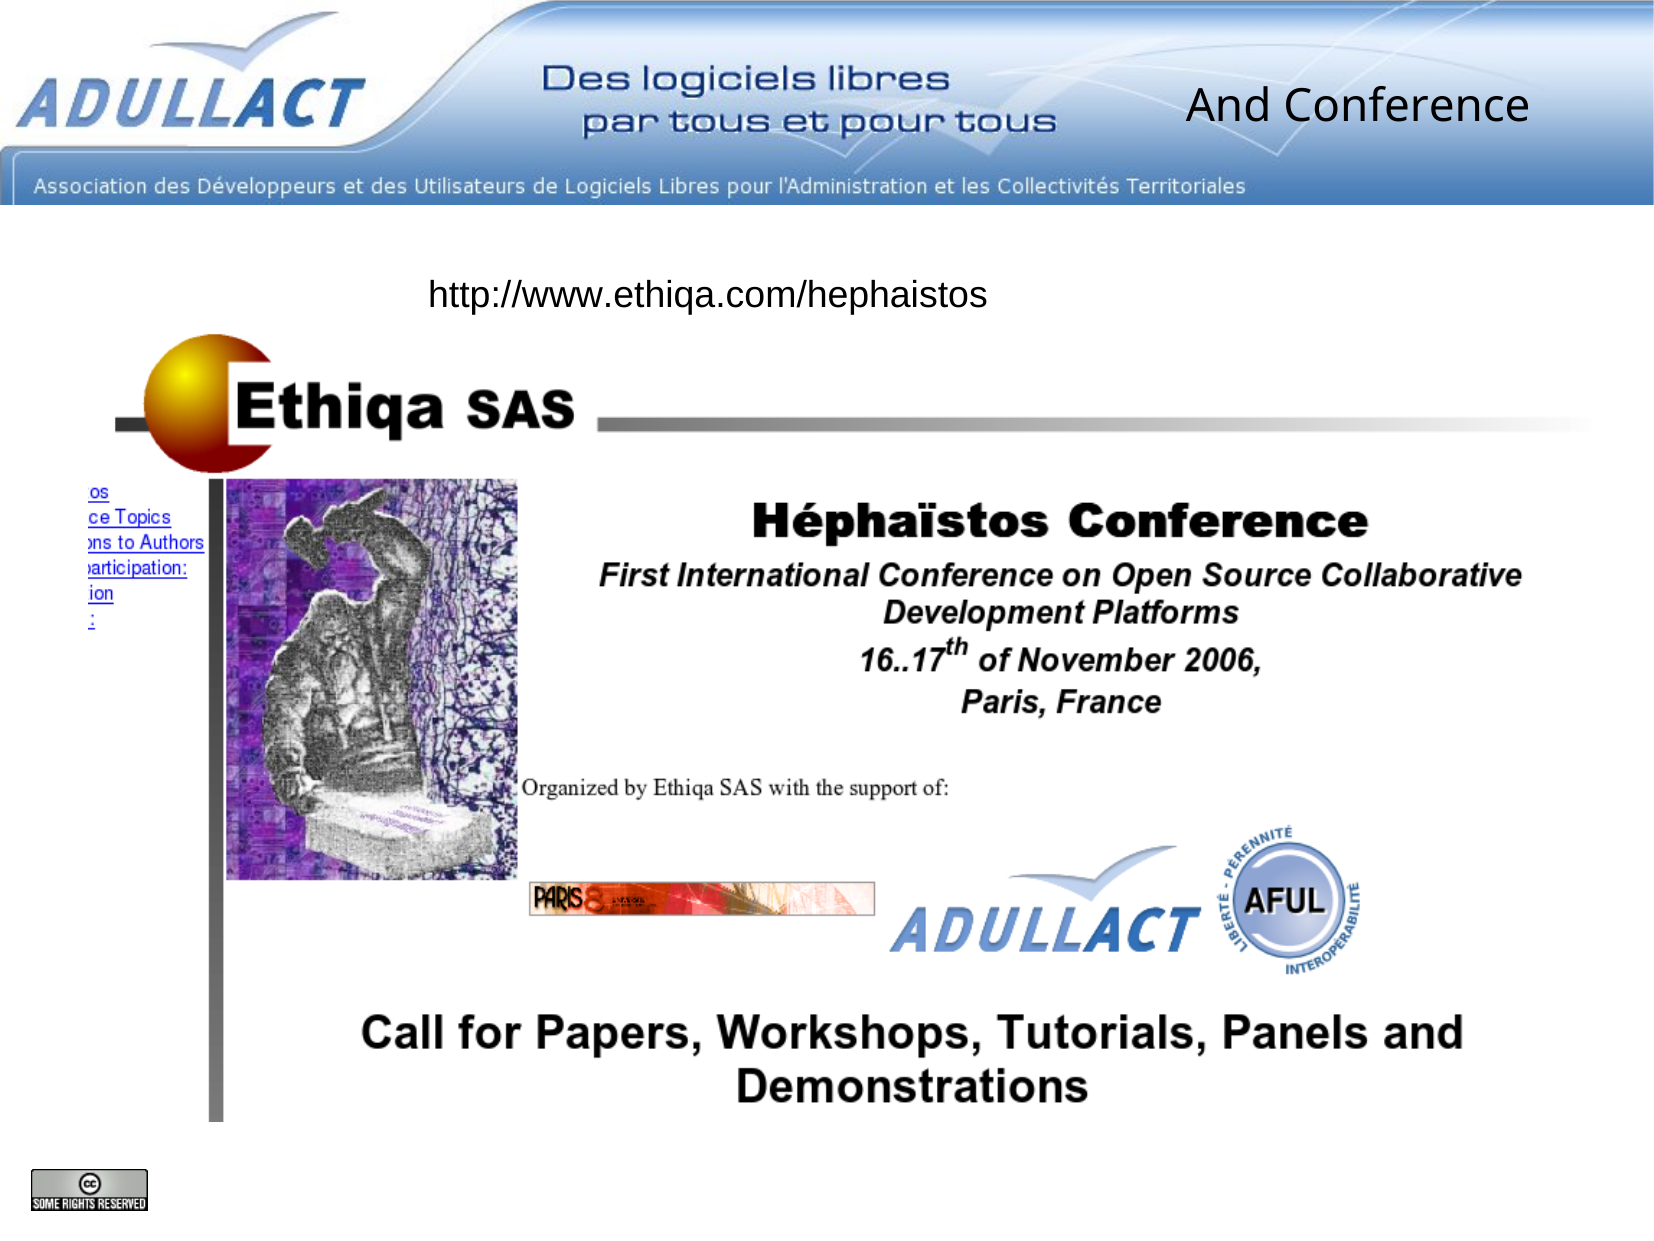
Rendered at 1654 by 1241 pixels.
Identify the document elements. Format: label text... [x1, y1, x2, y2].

picture [88, 324, 1595, 1123]
title And Conference [1092, 29, 1625, 178]
text_box http://www.ethiqa.com/hephaistos [413, 265, 1005, 323]
picture [0, 0, 1654, 205]
picture [31, 1169, 148, 1211]
